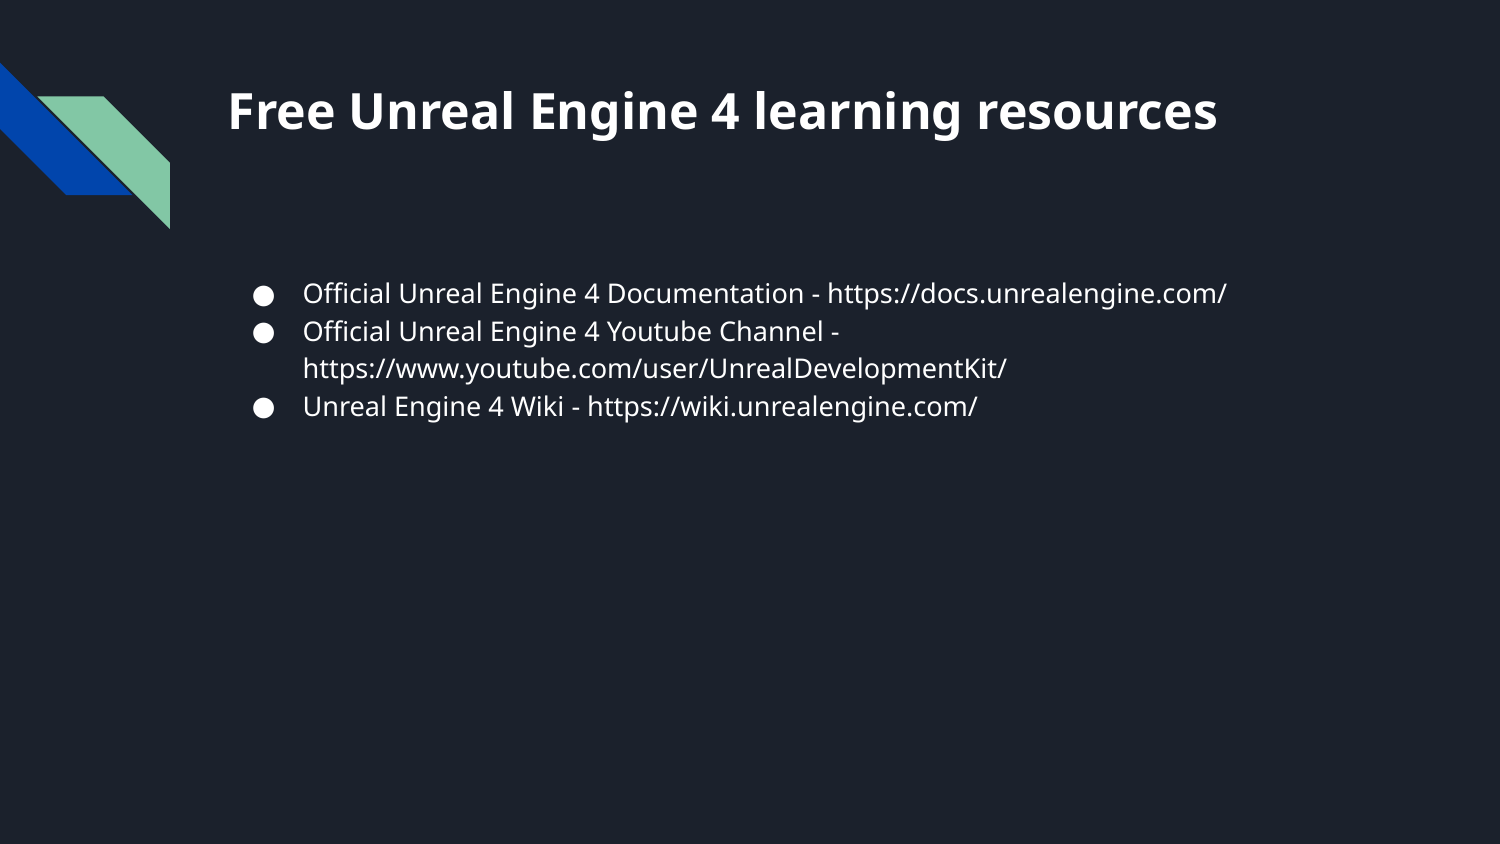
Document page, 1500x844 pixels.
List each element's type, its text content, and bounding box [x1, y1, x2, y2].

text_box Official Unreal Engine 4 Documentation - https://docs.unrealengine.com/ Official Unreal Engine 4 Youtube Channel - https://www.youtube.com/user/UnrealDevelopmentKit/ Unreal Engine 4 Wiki - https://wiki.unrealengine.com/ [212, 257, 1368, 735]
text_box Free Unreal Engine 4 learning resources [212, 64, 1368, 215]
